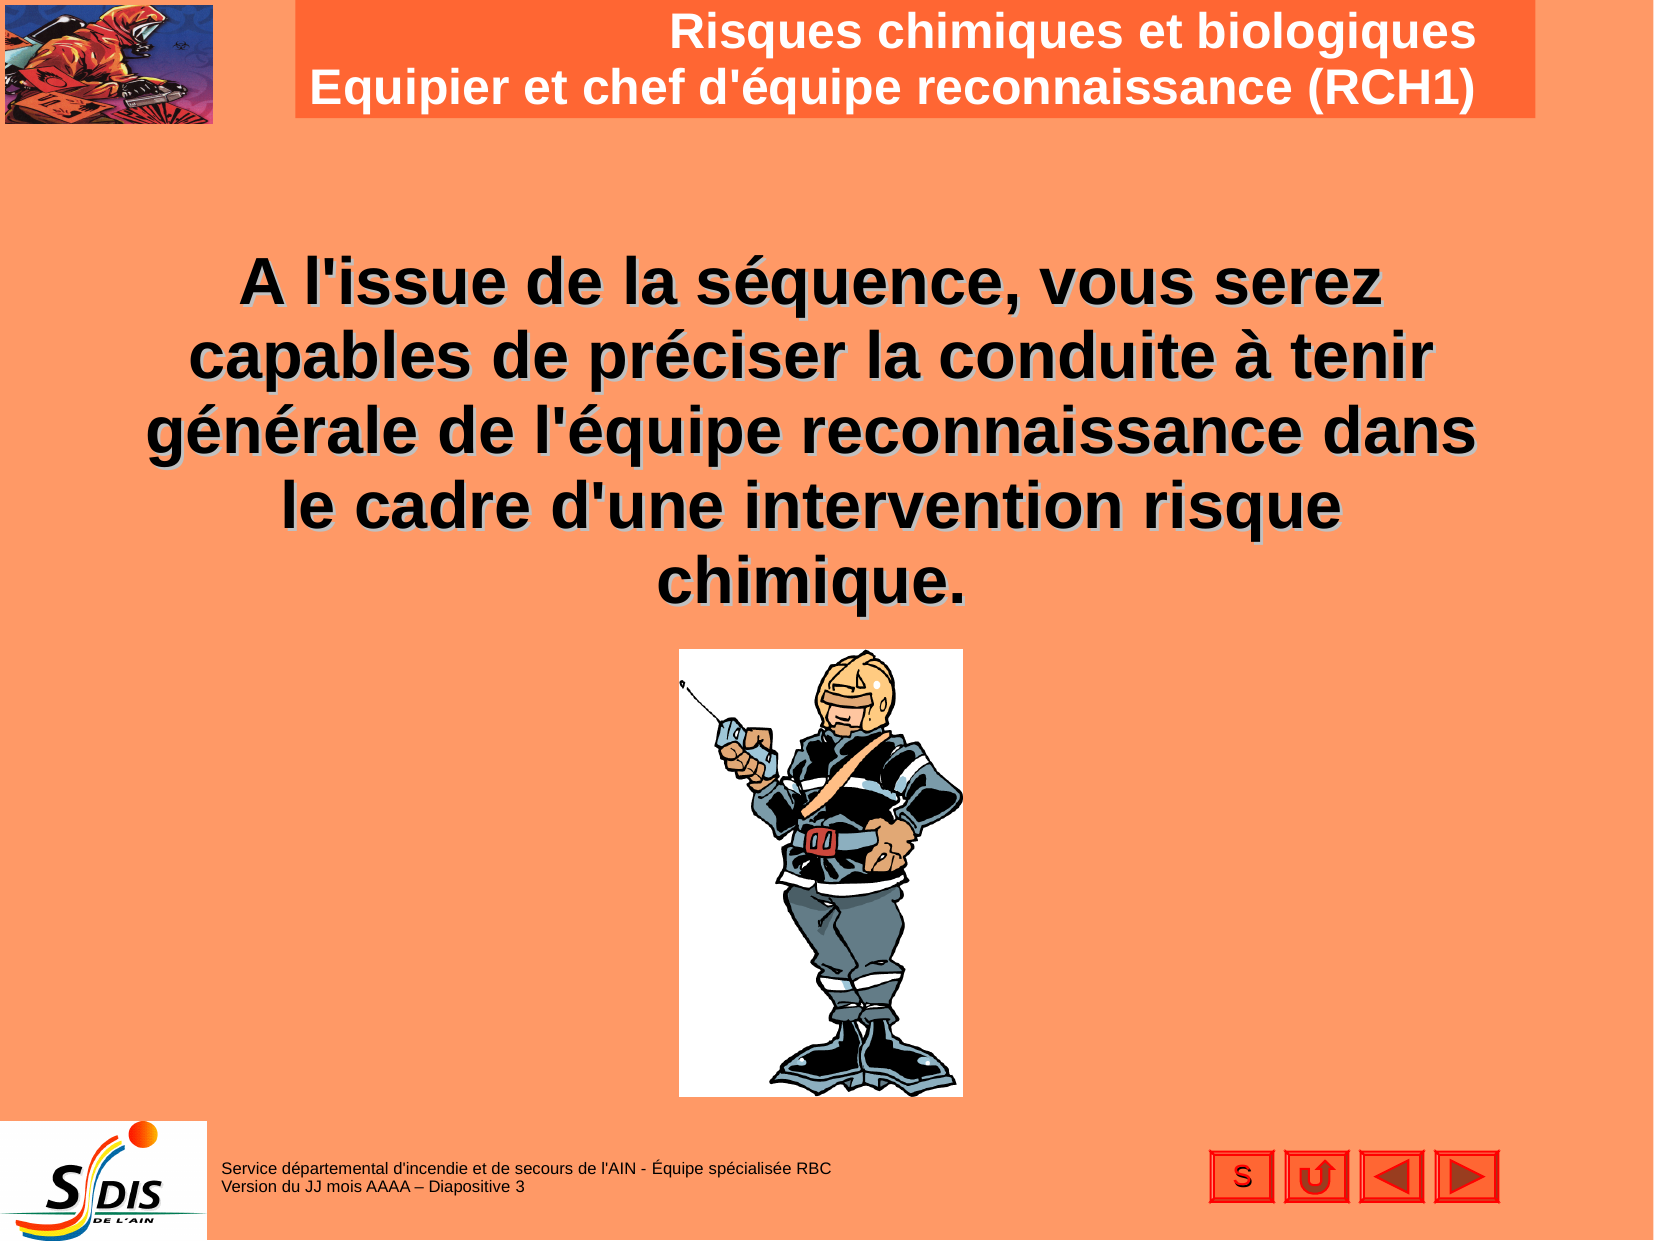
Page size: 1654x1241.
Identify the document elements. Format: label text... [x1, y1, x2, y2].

text_box [1212, 1151, 1274, 1202]
picture [679, 649, 963, 1097]
text_box S [1217, 1151, 1267, 1200]
text_box [1287, 1151, 1349, 1202]
text_box [1437, 1151, 1499, 1202]
text_box [1362, 1151, 1424, 1202]
picture [5, 5, 213, 124]
text_box A l'issue de la séquence, vous serez capables de préciser la conduite à tenir générale de l'équipe reconnaissance dans le cadre d'une intervention risque chimique. [118, 236, 1506, 827]
picture [0, 1121, 207, 1241]
